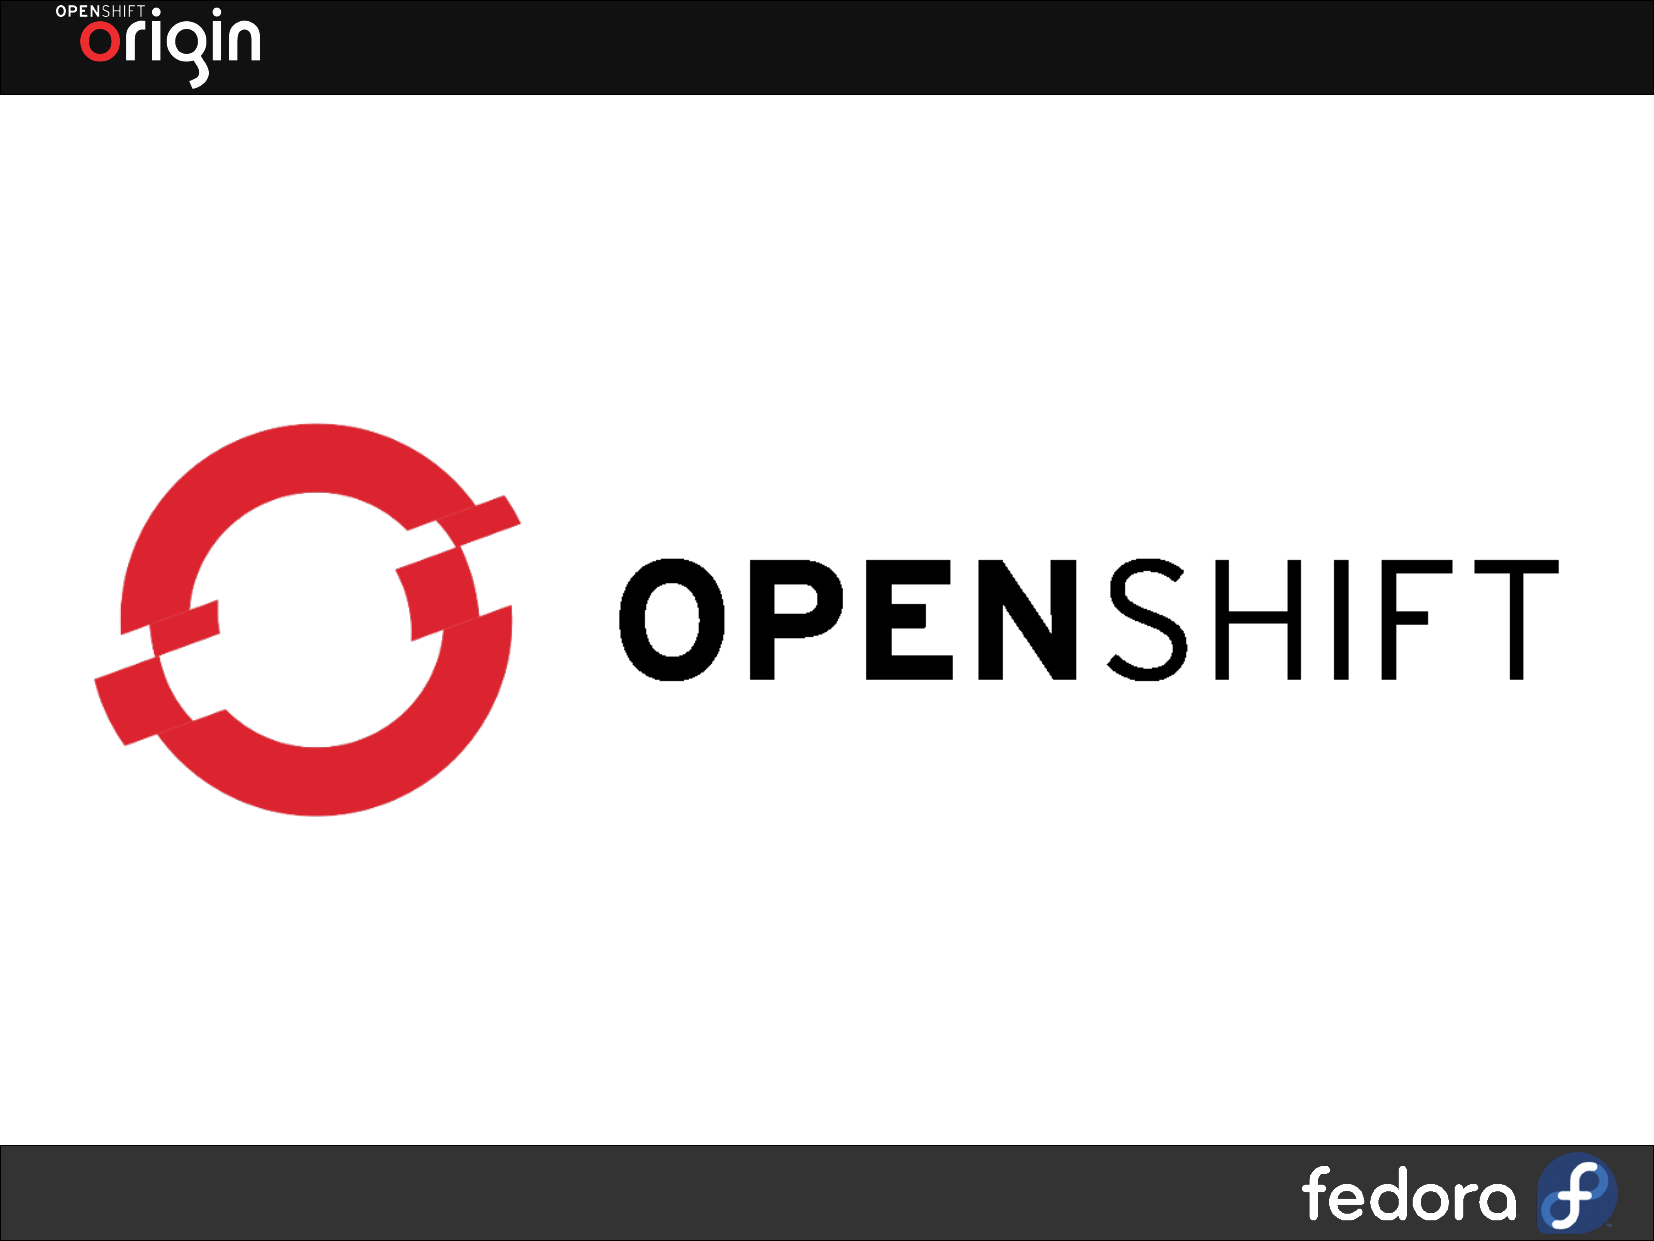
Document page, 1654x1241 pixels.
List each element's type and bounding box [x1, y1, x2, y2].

picture [1299, 1151, 1619, 1235]
picture [88, 417, 1565, 823]
picture [56, 5, 260, 89]
